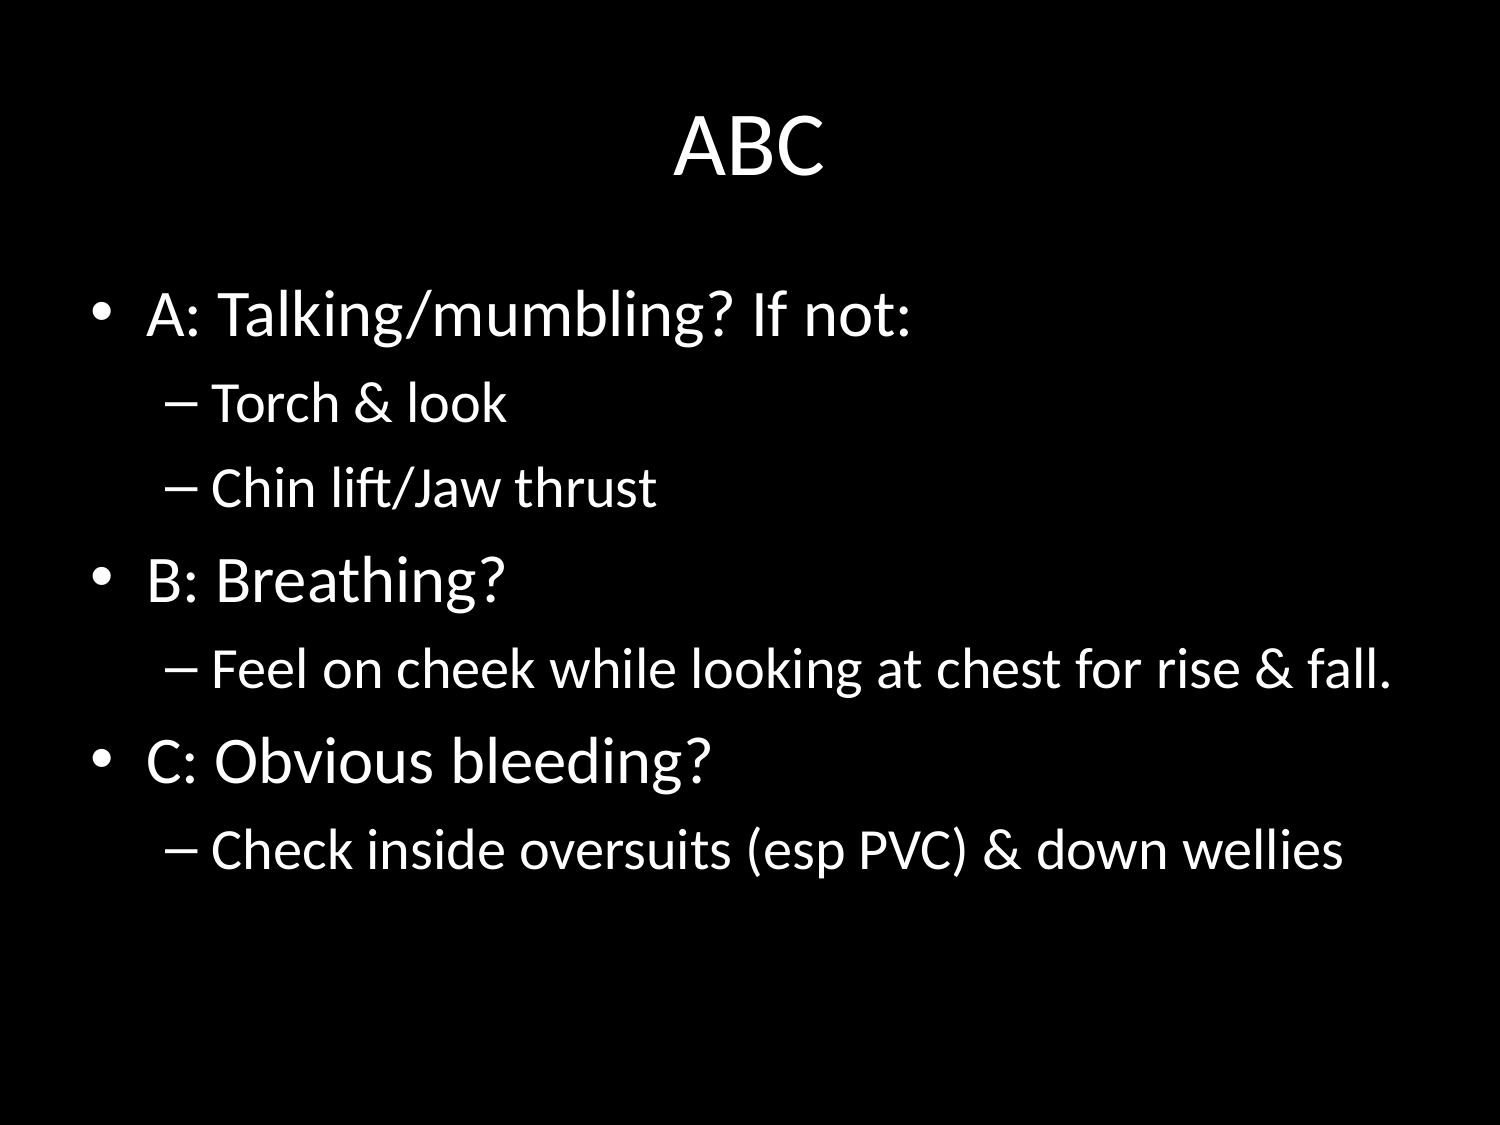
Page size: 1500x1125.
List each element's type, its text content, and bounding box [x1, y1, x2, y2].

list A: Talking/mumbling? If not: Torch & look Chin lift/Jaw thrust B: Breathing? Feel on cheek while looking at chest for rise & fall. C: Obvious bleeding? Check inside oversuits (esp PVC) & down wellies [75, 262, 1425, 1005]
title ABC [75, 45, 1425, 233]
